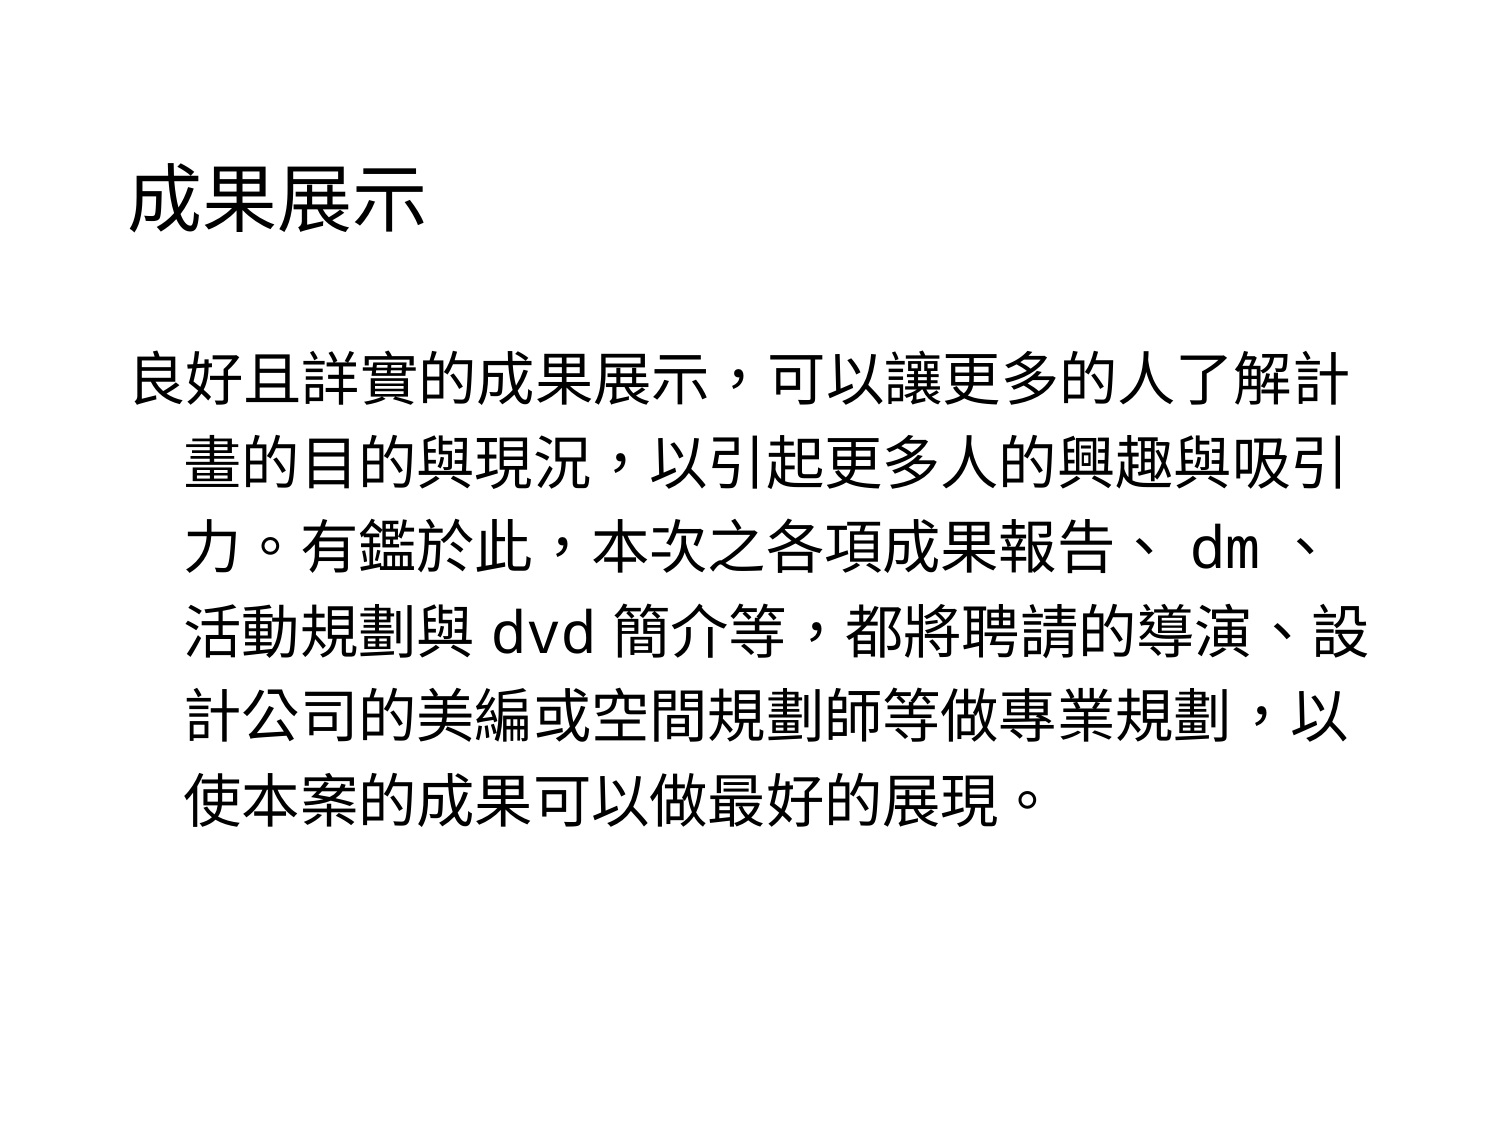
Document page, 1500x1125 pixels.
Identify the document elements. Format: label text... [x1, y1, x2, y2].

title 成果展示 [112, 99, 1388, 288]
list 良好且詳實的成果展示，可以讓更多的人了解計畫的目的與現況，以引起更多人的興趣與吸引力。有鑑於此，本次之各項成果報告、dm、活動規劃與dvd簡介等，都將聘請的導演、設計公司的美編或空間規劃師等做專業規劃，以使本案的成果可以做最好的展現。 [112, 324, 1388, 1001]
